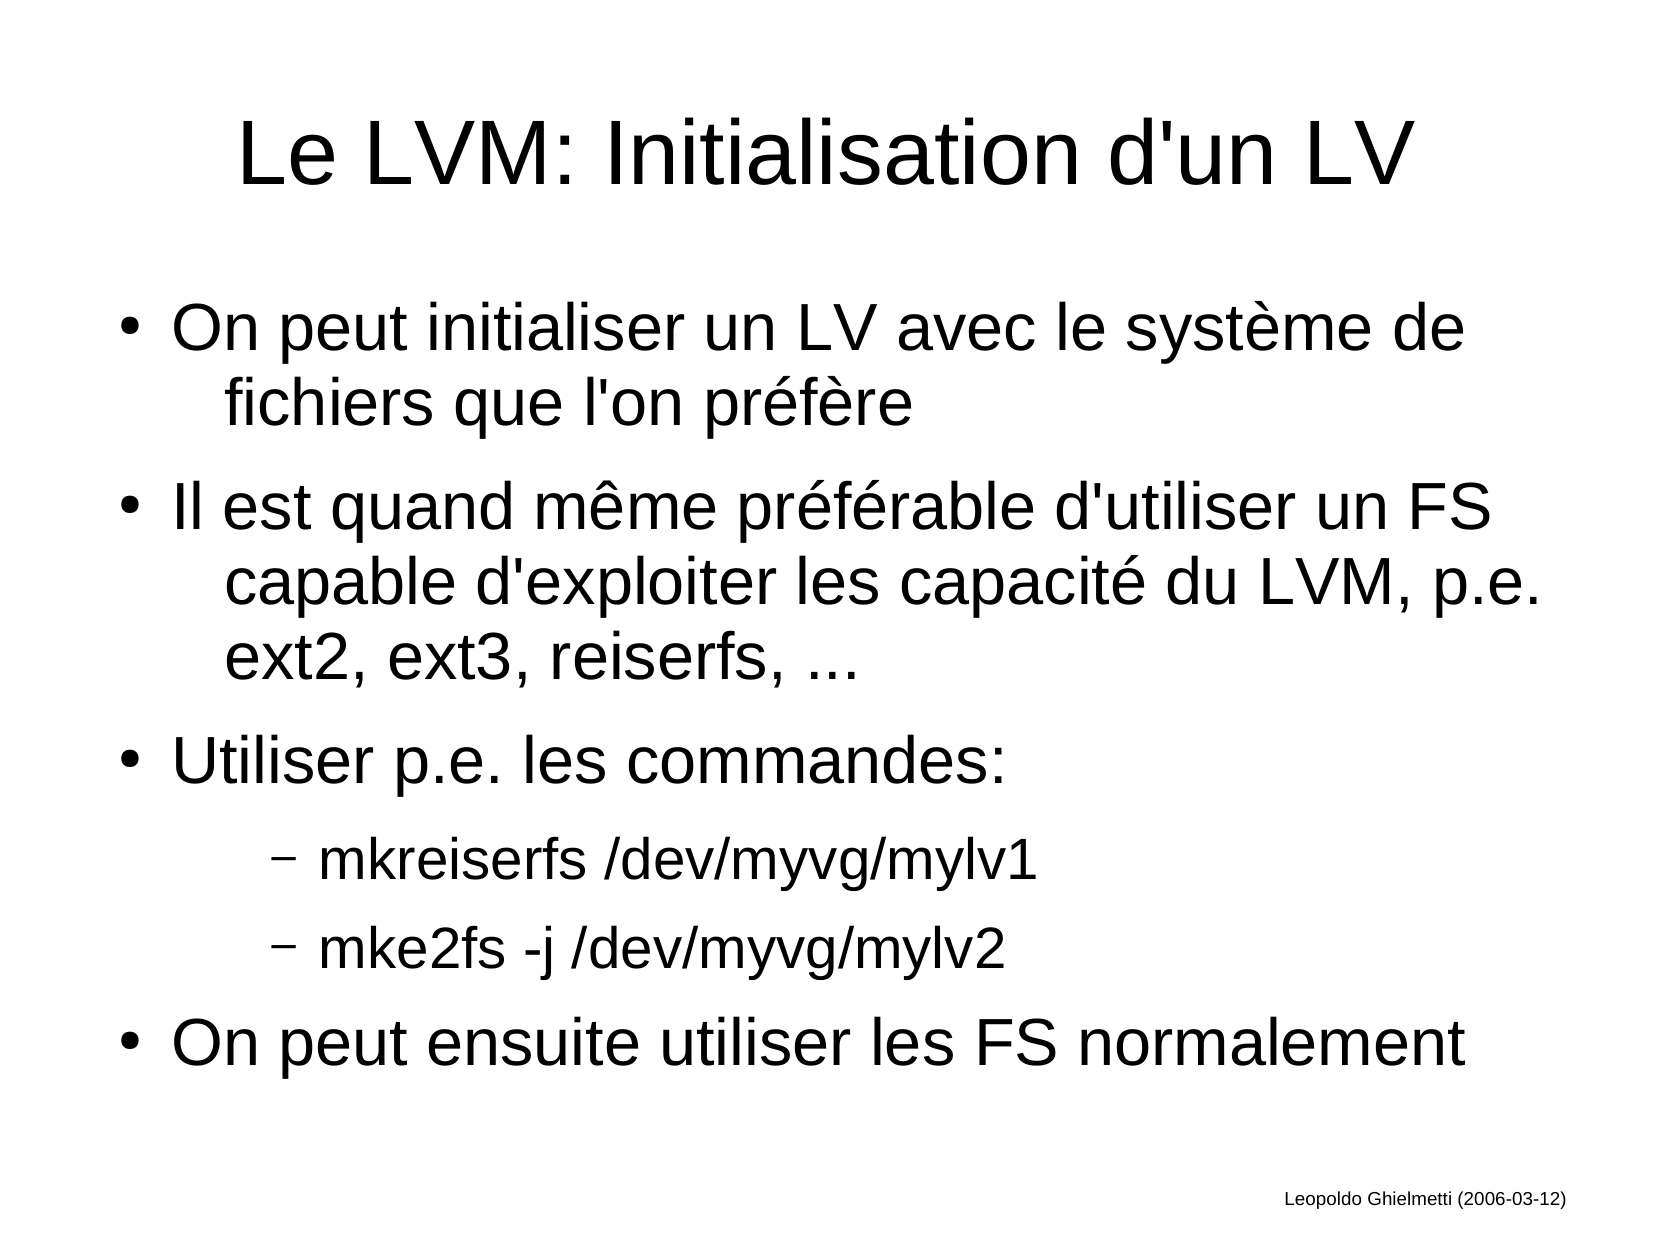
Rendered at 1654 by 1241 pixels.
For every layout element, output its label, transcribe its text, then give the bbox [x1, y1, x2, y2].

text_box Leopoldo Ghielmetti (2006-03-12) [1269, 1181, 1595, 1217]
list On peut initialiser un LV avec le système de fichiers que l'on préfère Il est quand même préférable d'utiliser un FS capable d'exploiter les capacité du LVM, p.e. ext2, ext3, reiserfs, ... Utiliser p.e. les commandes: mkreiserfs /dev/myvg/mylv1 mke2fs -j /dev/myvg/mylv2 On peut ensuite utiliser les FS normalement [82, 290, 1571, 1109]
title Le LVM: Initialisation d'un LV [82, 49, 1571, 257]
